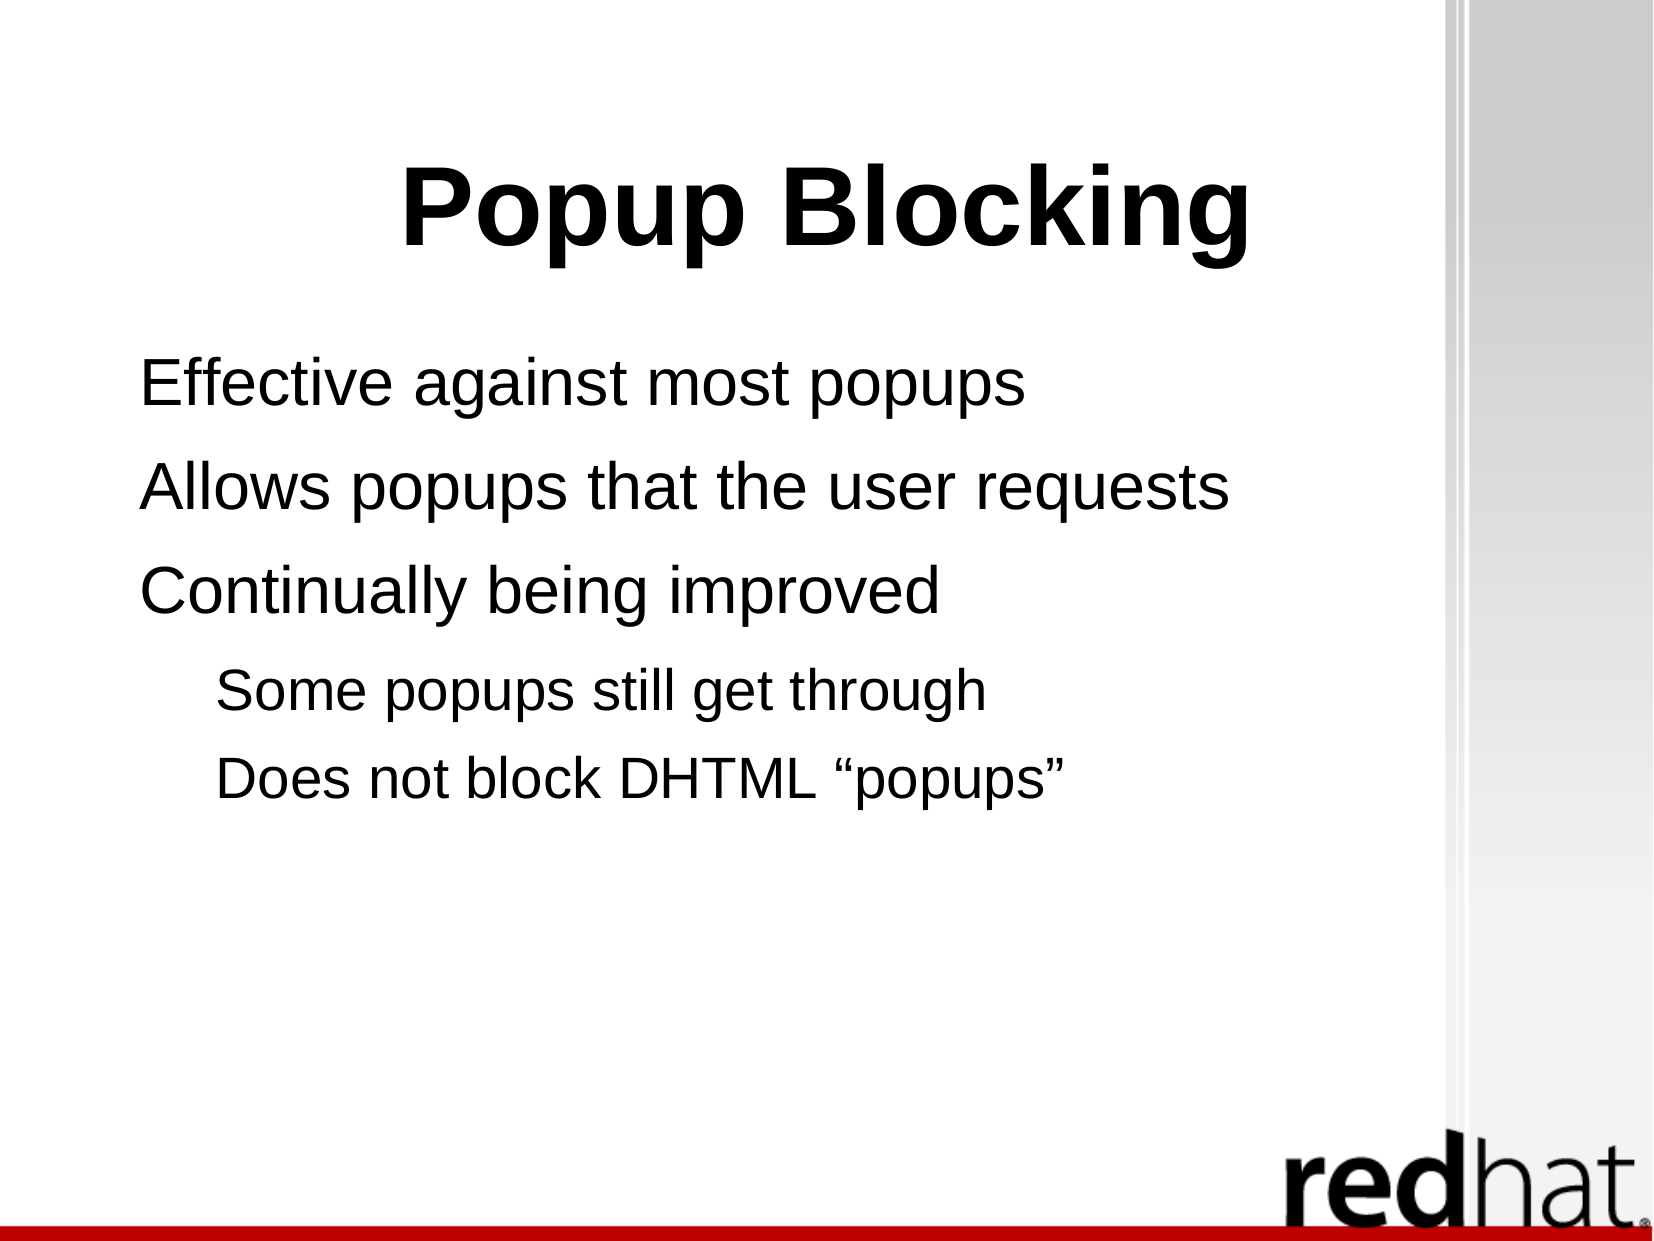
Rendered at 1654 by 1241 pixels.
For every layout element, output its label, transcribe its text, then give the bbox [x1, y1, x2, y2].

picture [0, 0, 1654, 1241]
list Effective against most popups Allows popups that the user requests Continually being improved Some popups still get through Does not block DHTML “popups” [121, 344, 1533, 1127]
title Popup Blocking [121, 102, 1533, 311]
